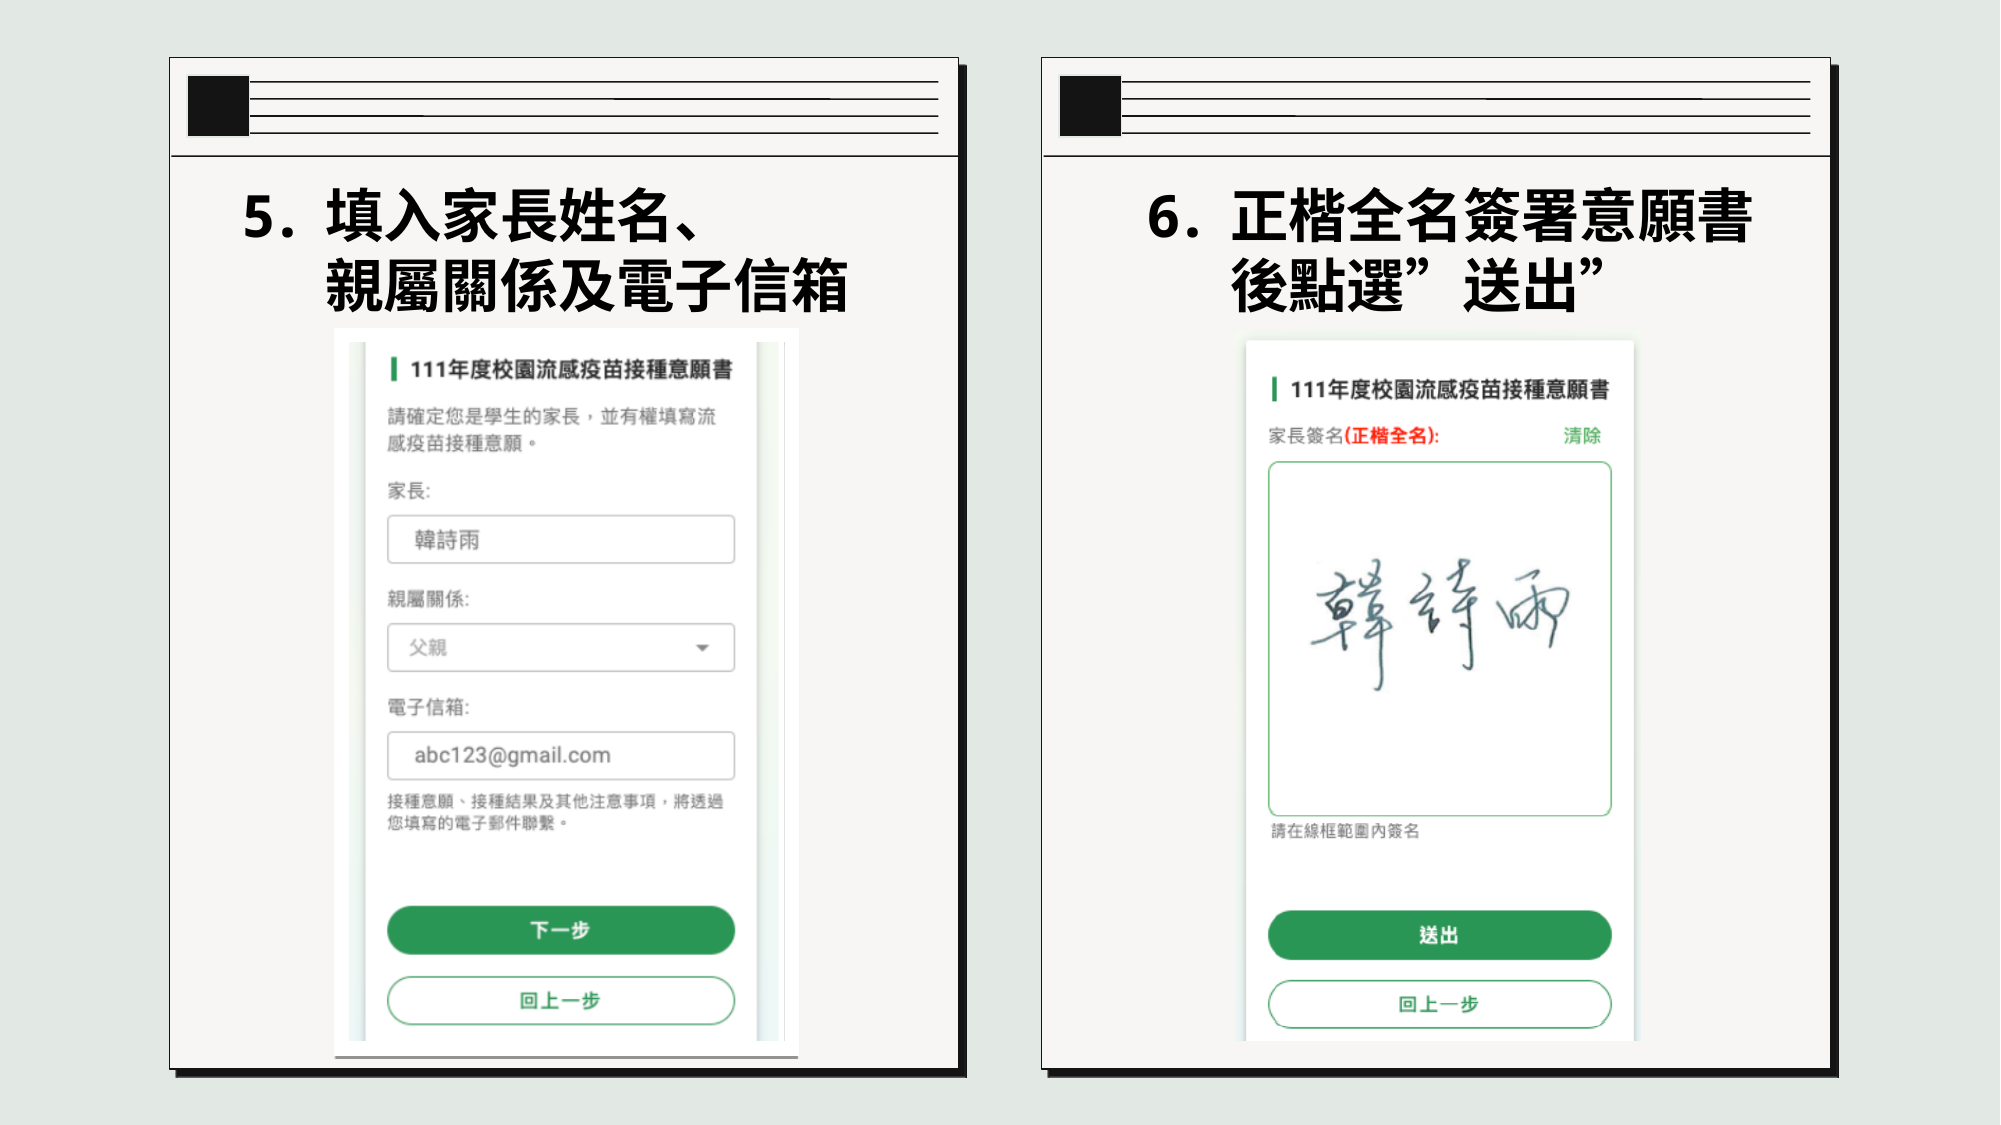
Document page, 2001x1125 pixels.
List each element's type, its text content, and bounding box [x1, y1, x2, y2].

picture [1235, 330, 1641, 1041]
text_box 填入家長姓名、 親屬關係及電子信箱 [225, 171, 908, 520]
text_box 正楷全名簽署意願書後點選”送出” [1131, 171, 1778, 520]
picture [348, 342, 785, 1041]
